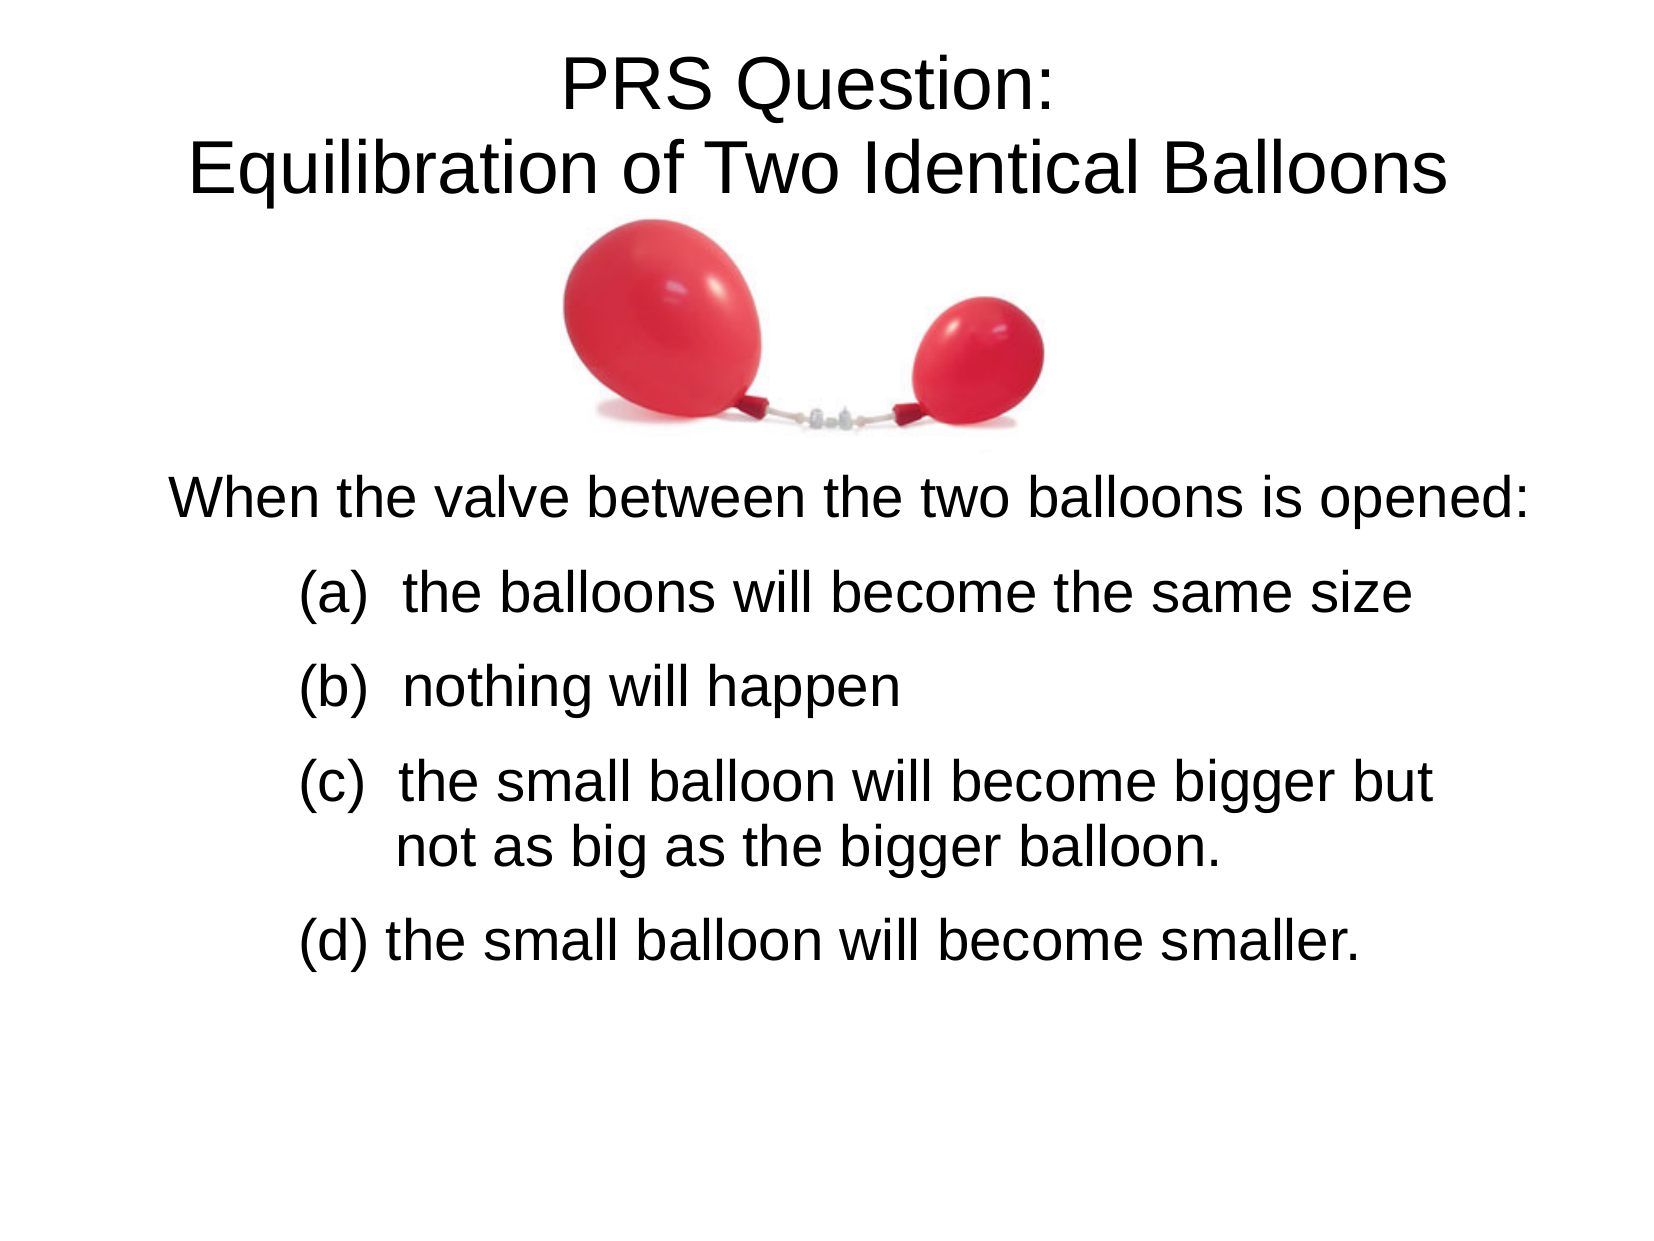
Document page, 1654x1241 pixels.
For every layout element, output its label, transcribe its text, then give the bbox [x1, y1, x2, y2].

title PRS Question: Equilibration of Two Identical Balloons [75, 41, 1564, 210]
list When the valve between the two balloons is opened: (a) the balloons will become the same size (b) nothing will happen (c) the small balloon will become bigger but not as big as the bigger balloon. (d) the small balloon will become smaller. [168, 464, 1544, 1028]
picture [560, 215, 1051, 464]
